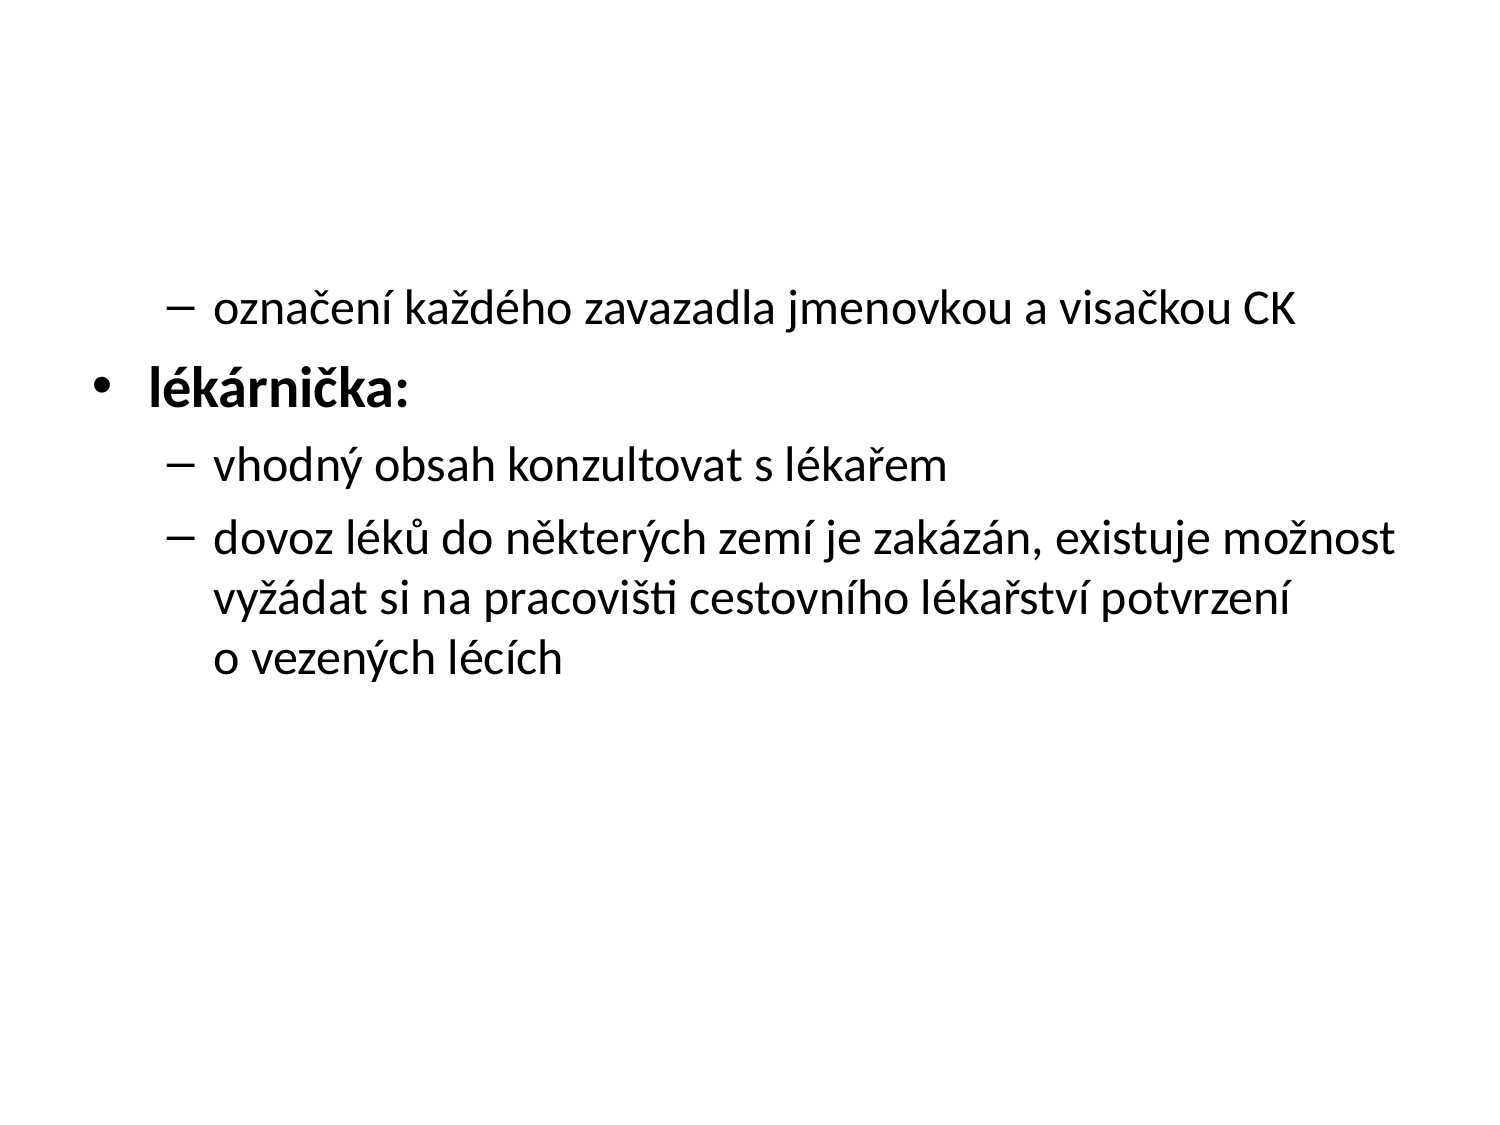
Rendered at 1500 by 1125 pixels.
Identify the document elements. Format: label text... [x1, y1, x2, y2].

list označení každého zavazadla jmenovkou a visačkou CK lékárnička: vhodný obsah konzultovat s lékařem dovoz léků do některých zemí je zakázán, existuje možnost vyžádat si na pracovišti cestovního lékařství potvrzení o vezených lécích [76, 267, 1427, 1010]
